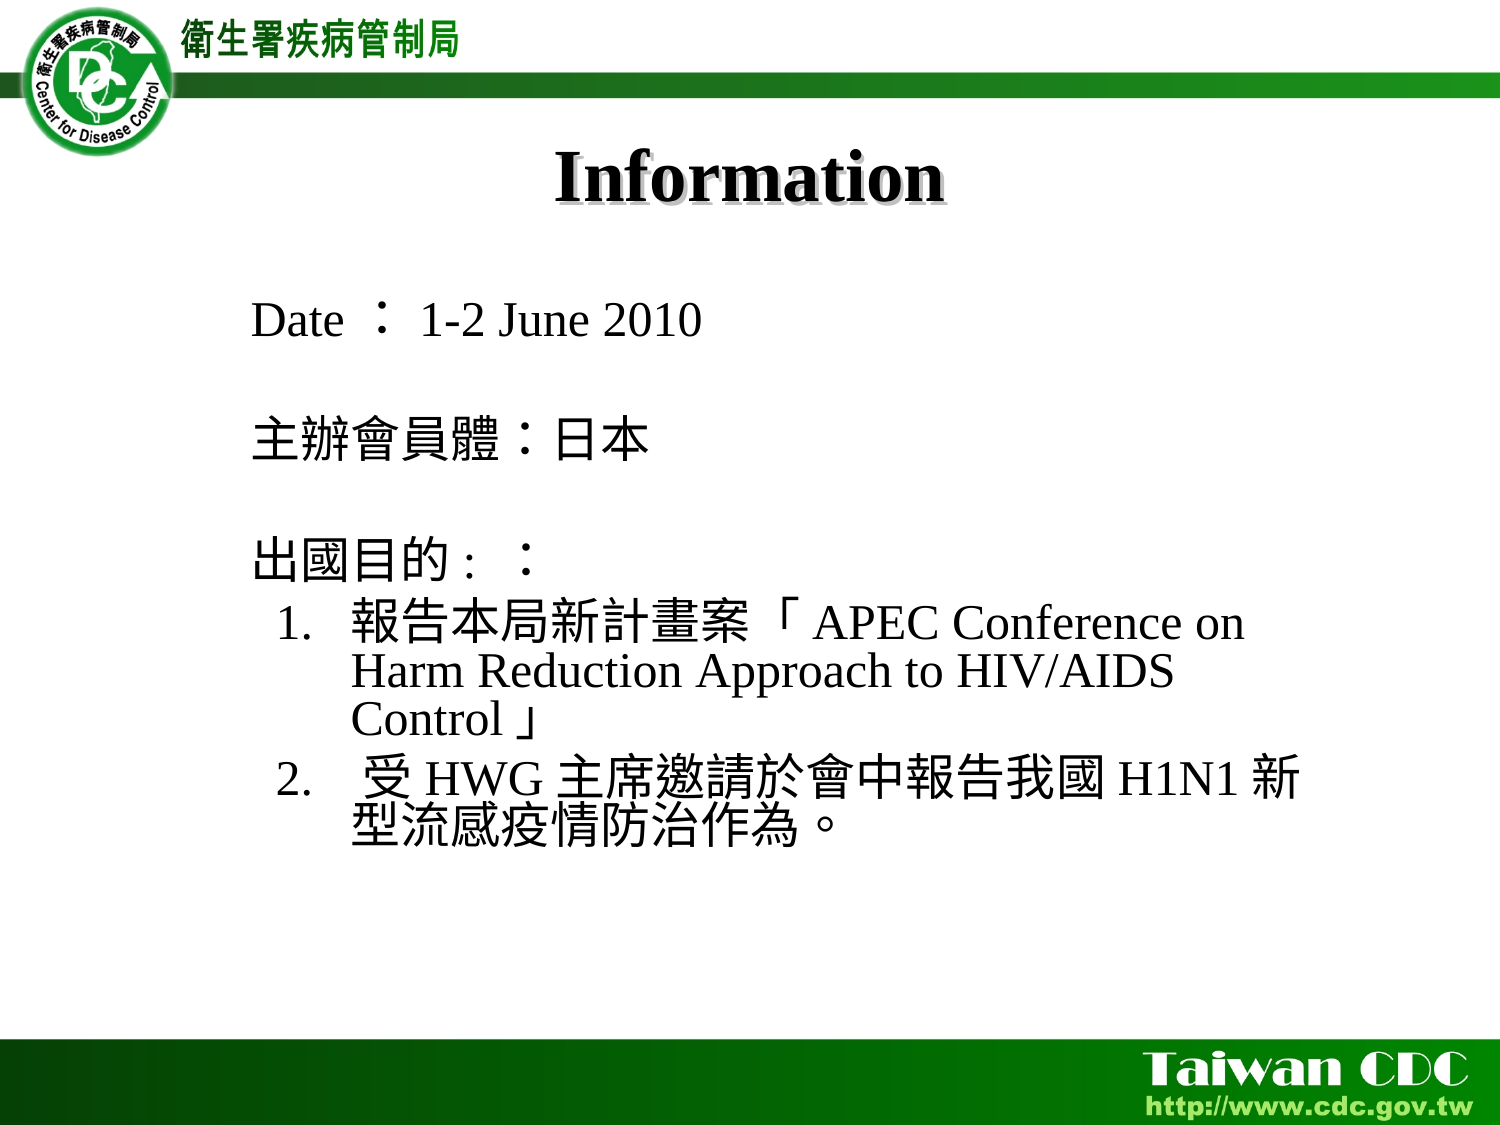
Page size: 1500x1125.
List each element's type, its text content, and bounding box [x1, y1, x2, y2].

title Information [112, 78, 1388, 266]
list Date：1-2 June 2010 主辦會員體：日本 出國目的: ： 1. 報告本局新計畫案「APEC Conference on Harm Reduction Approach to HIV/AIDS Control」 2. 受HWG主席邀請於會中報告我國H1N1新型流感疫情防治作為。 [135, 290, 1353, 1024]
